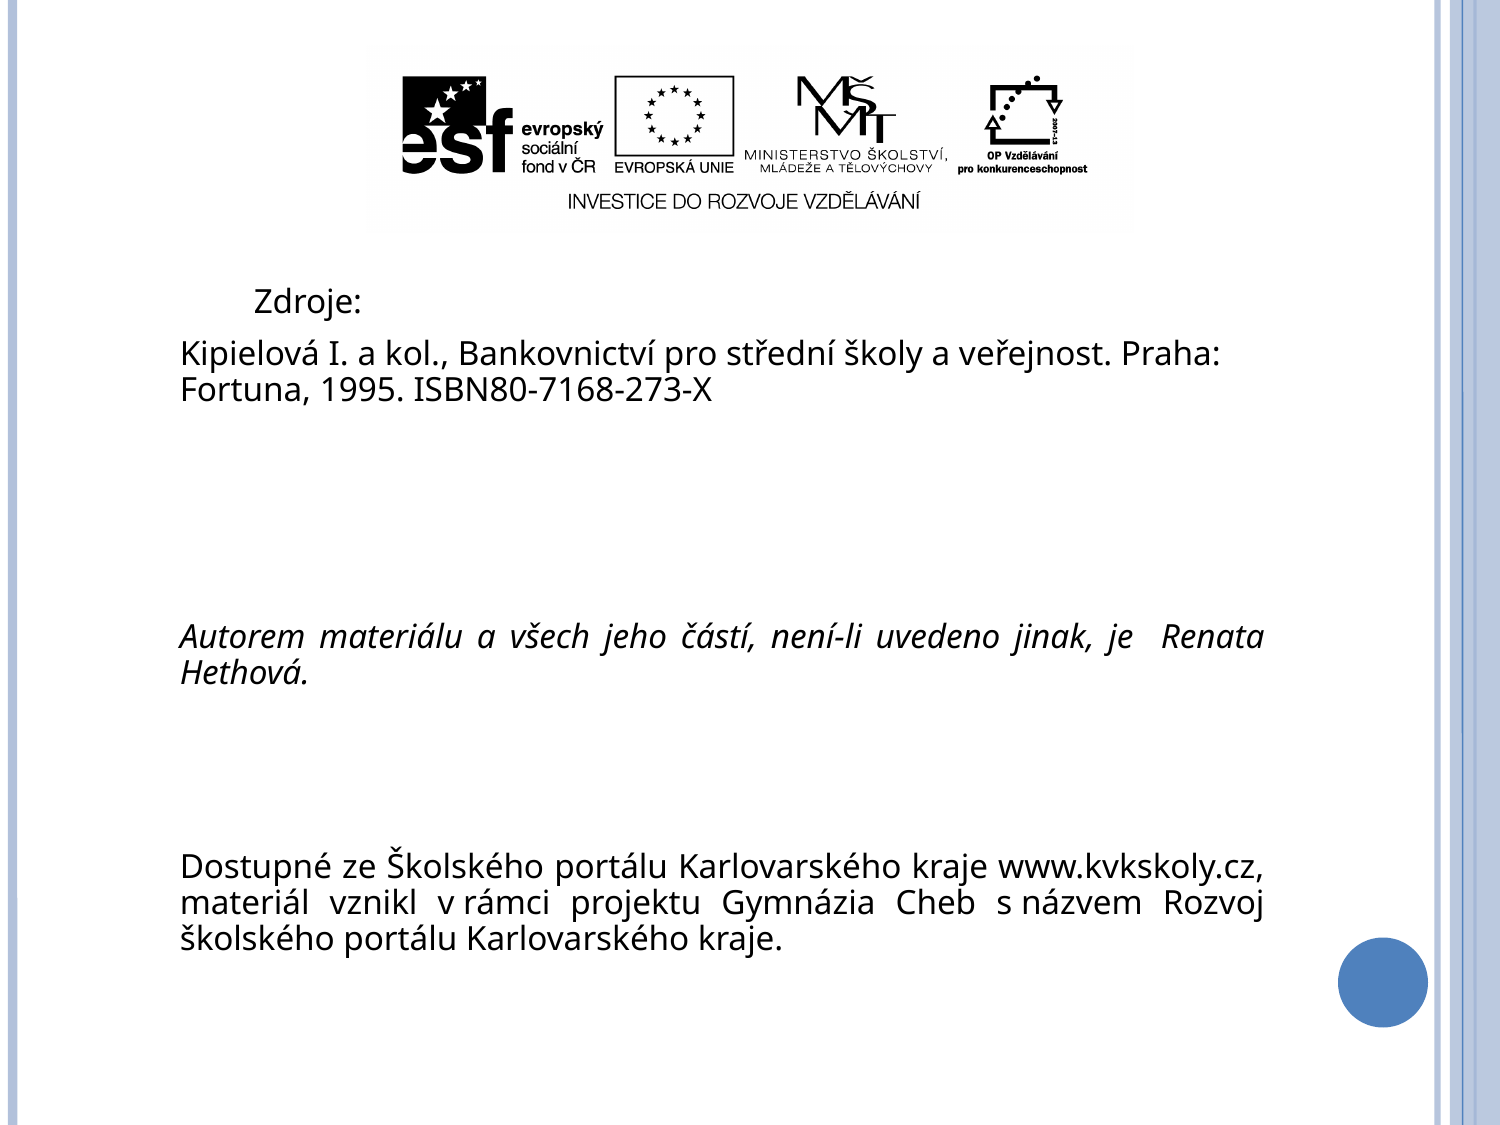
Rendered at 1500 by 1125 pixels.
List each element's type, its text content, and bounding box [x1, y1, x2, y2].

picture [366, 45, 1134, 233]
list Zdroje: Kipielová I. a kol., Bankovnictví pro střední školy a veřejnost. Praha: Fortuna, 1995. ISBN80-7168-273-X Autorem materiálu a všech jeho částí, není-li uvedeno jinak, je Renata Hethová. Dostupné ze Školského portálu Karlovarského kraje www.kvkskoly.cz, materiál vznikl v rámci projektu Gymnázia Cheb s názvem Rozvoj školského portálu Karlovarského kraje. [75, 262, 1300, 1062]
